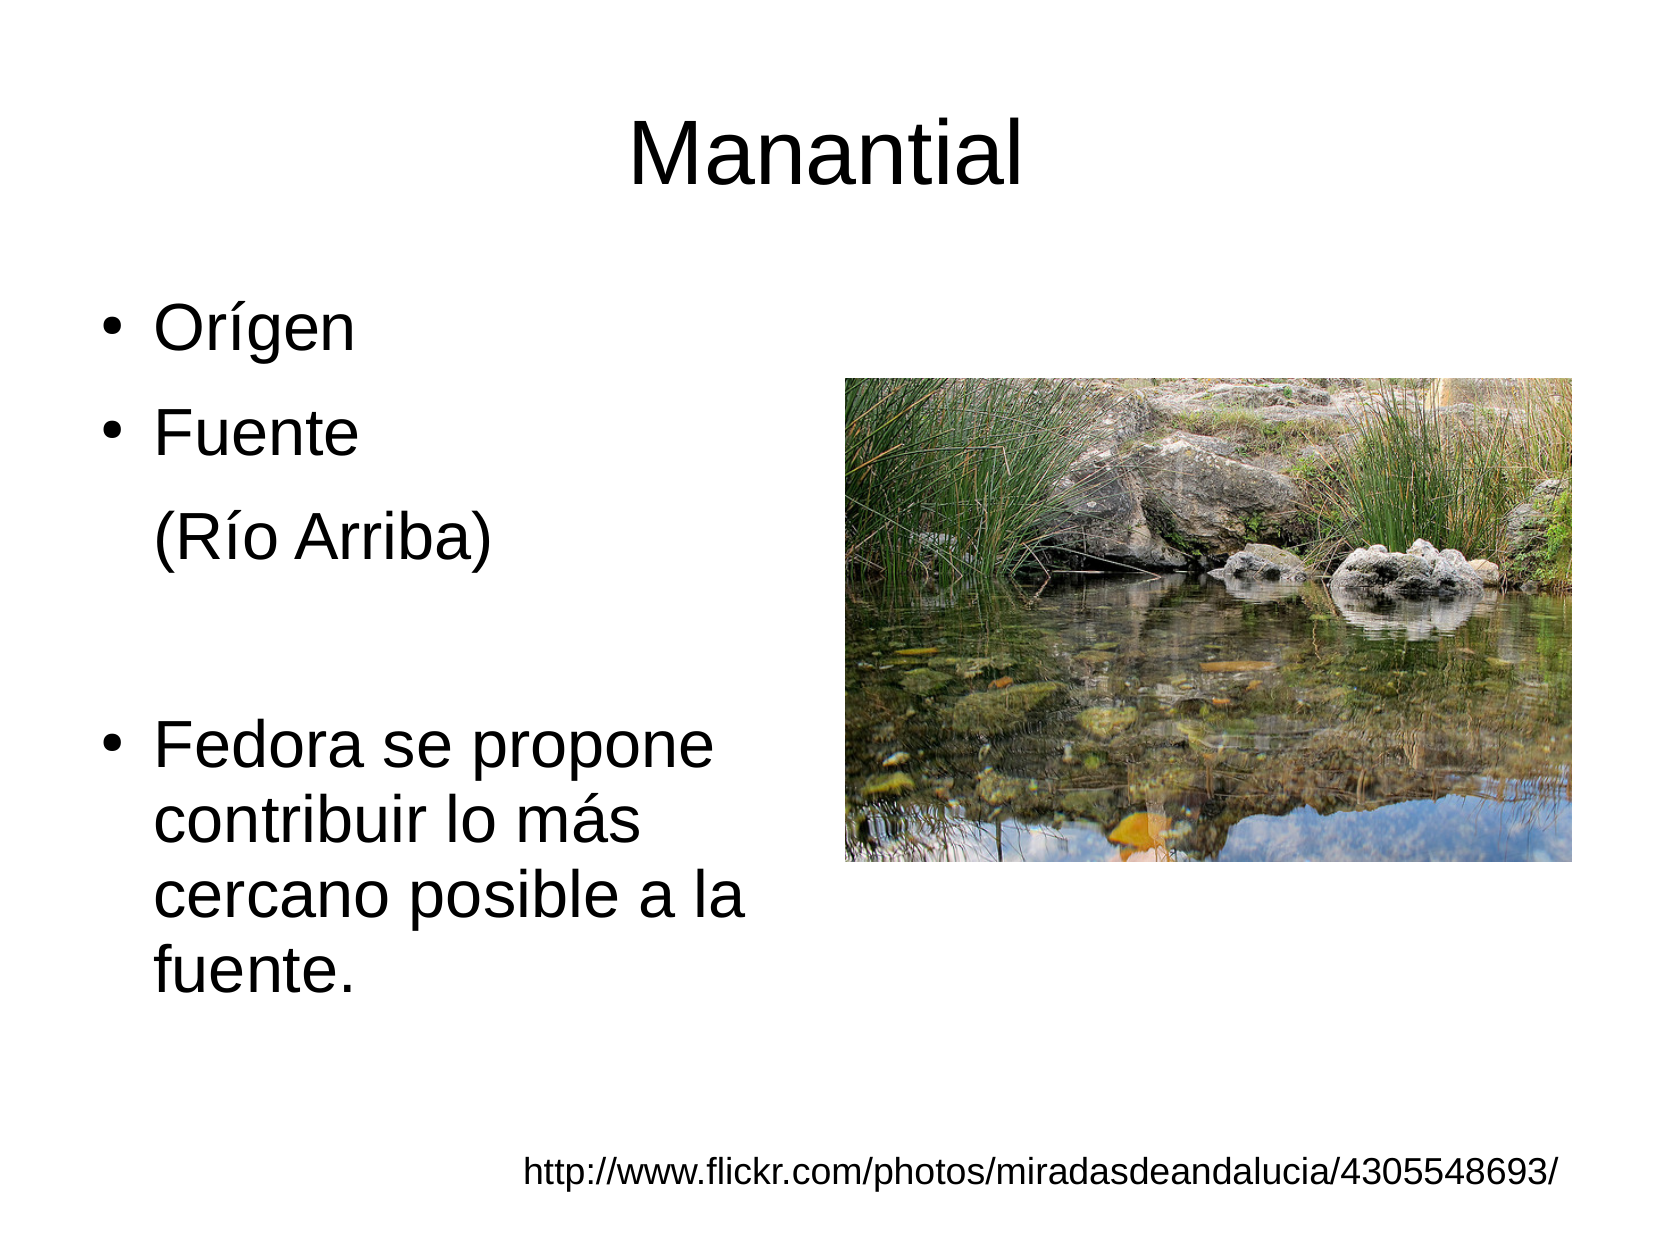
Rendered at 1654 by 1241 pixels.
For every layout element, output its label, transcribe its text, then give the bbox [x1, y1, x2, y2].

title Manantial [82, 49, 1571, 257]
list Orígen Fuente (Río Arriba) Fedora se propone contribuir lo más cercano posible a la fuente. [82, 290, 809, 1109]
text_box http://www.flickr.com/photos/miradasdeandalucia/4305548693/ [508, 1143, 1576, 1201]
picture [845, 378, 1572, 862]
